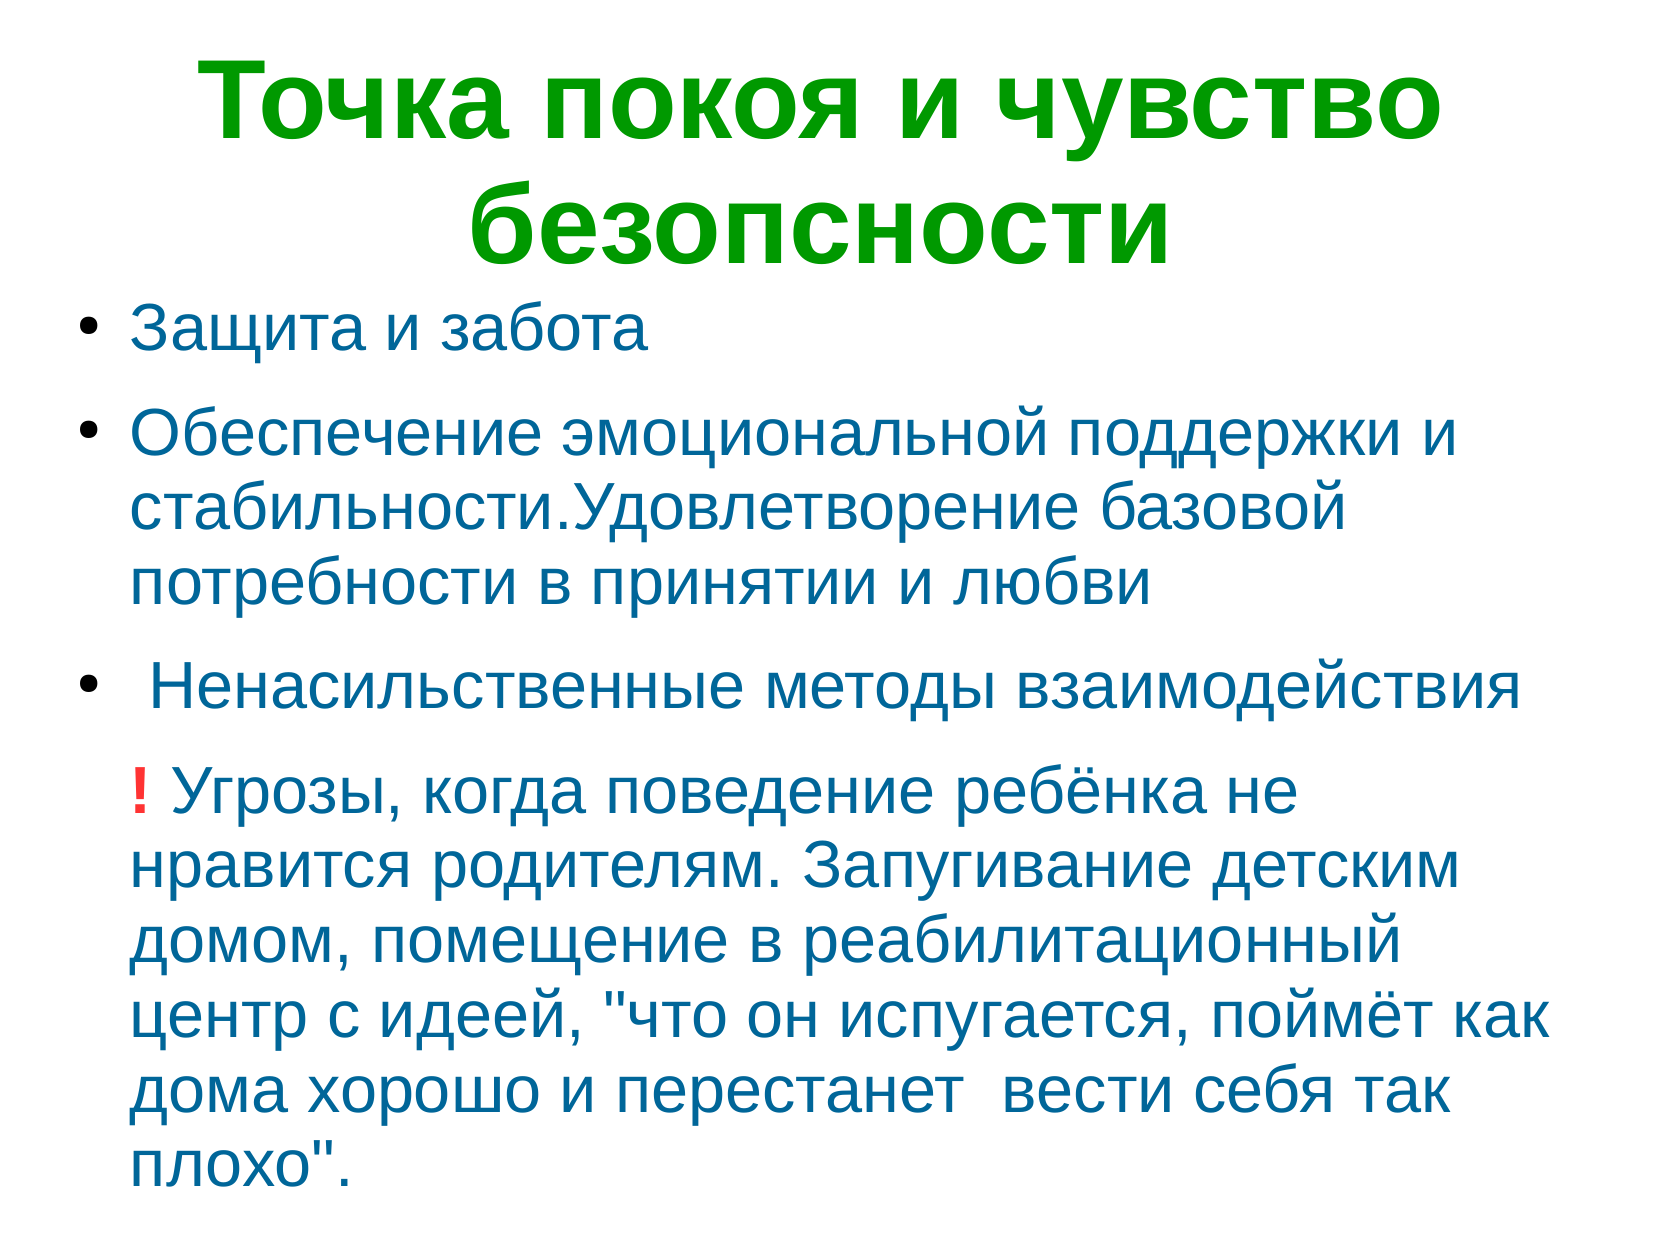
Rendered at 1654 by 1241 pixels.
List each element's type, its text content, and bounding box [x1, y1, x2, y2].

list Защита и забота Обеспечение эмоциональной поддержки и стабильности.Удовлетворение базовой потребности в принятии и любви Ненасильственные методы взаимодействия ! Угрозы, когда поведение ребёнка не нравится родителям. Запугивание детским домом, помещение в реабилитационный центр с идеей, "что он испугается, поймёт как дома хорошо и перестанет вести себя так плохо". [59, 290, 1571, 1241]
title Точка покоя и чувство безопсности [76, 36, 1565, 288]
